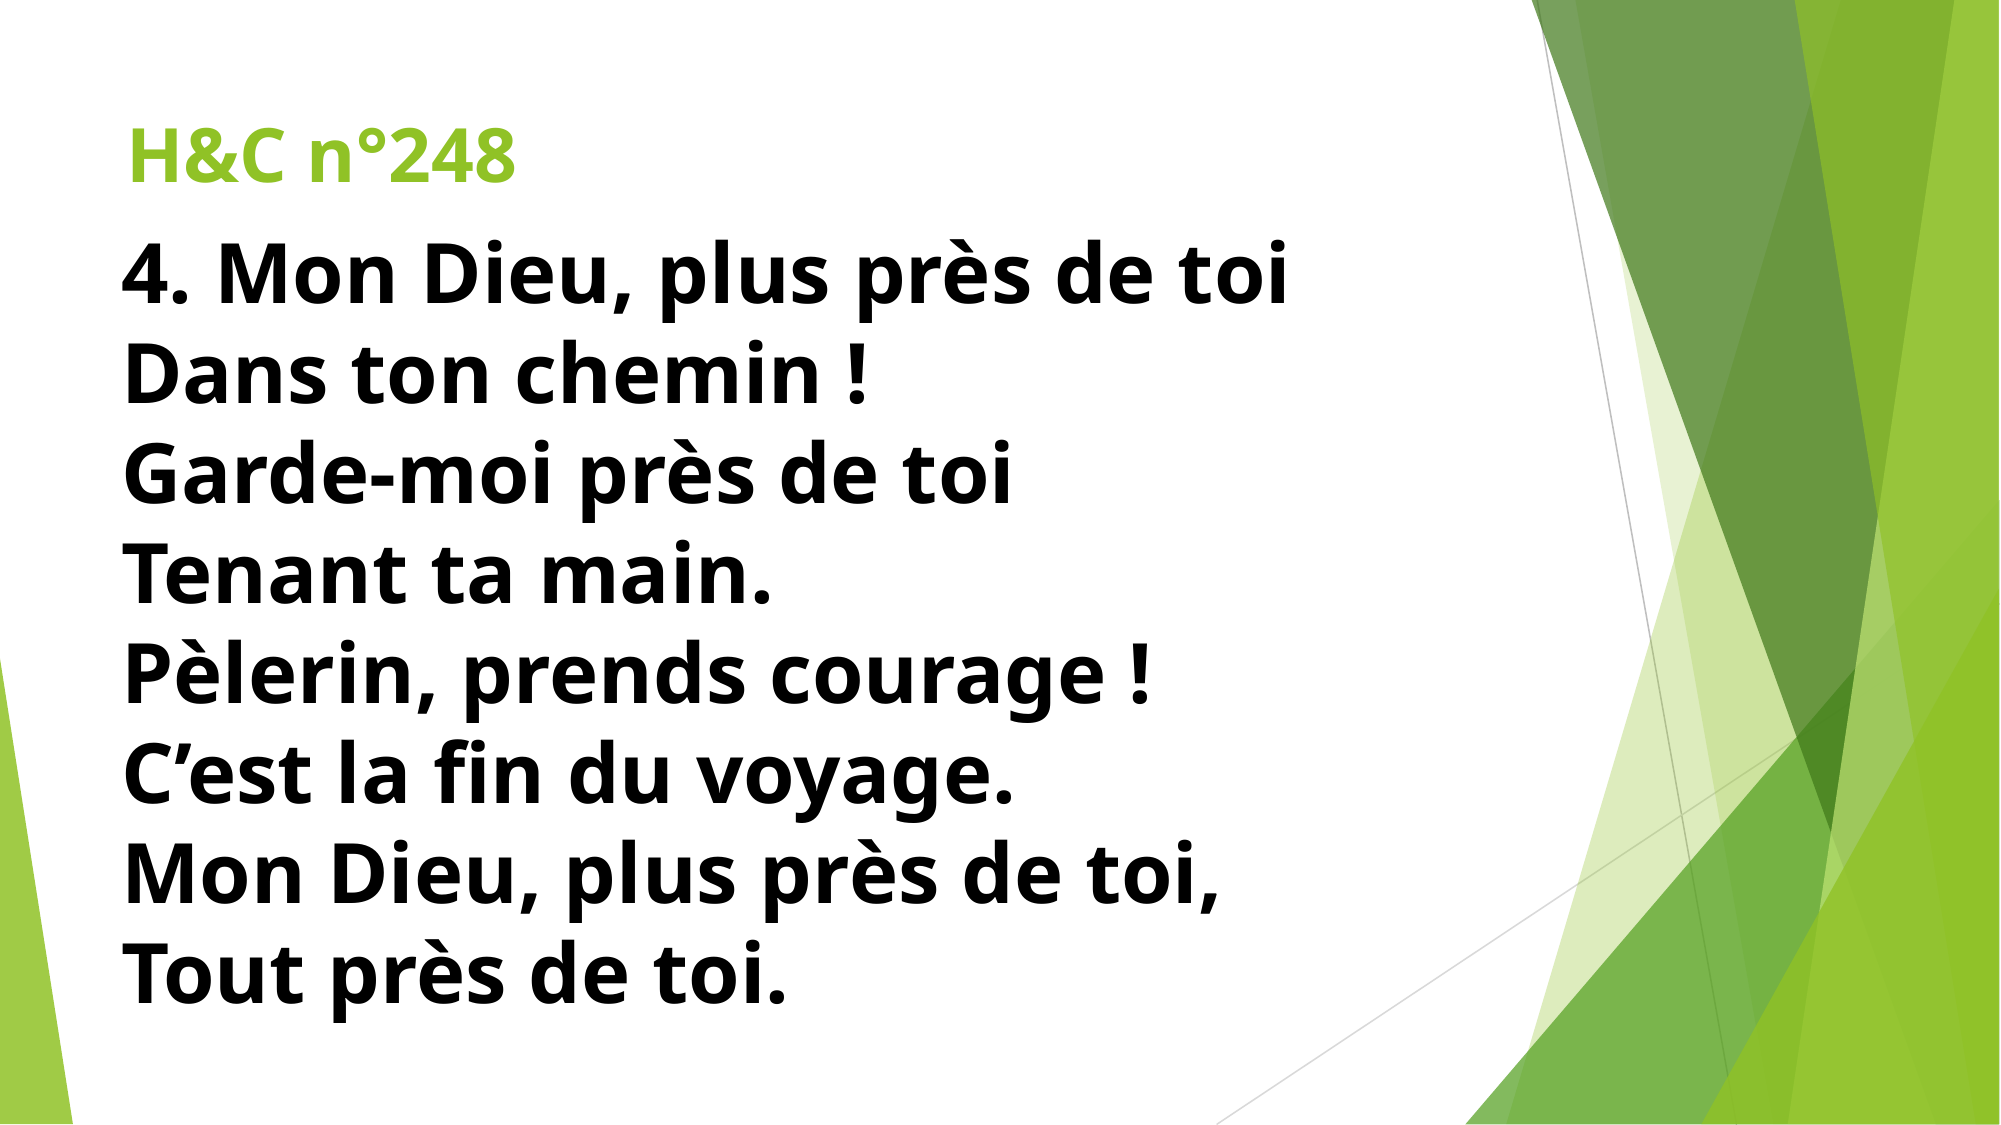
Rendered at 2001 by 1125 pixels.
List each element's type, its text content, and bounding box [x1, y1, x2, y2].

text_box H&C n°248 [111, 99, 1522, 212]
text_box 4. Mon Dieu, plus près de toi Dans ton chemin ! Garde-moi près de toi Tenant ta main. Pèlerin, prends courage ! C’est la fin du voyage. Mon Dieu, plus près de toi, Tout près de toi. [106, 212, 1961, 1074]
